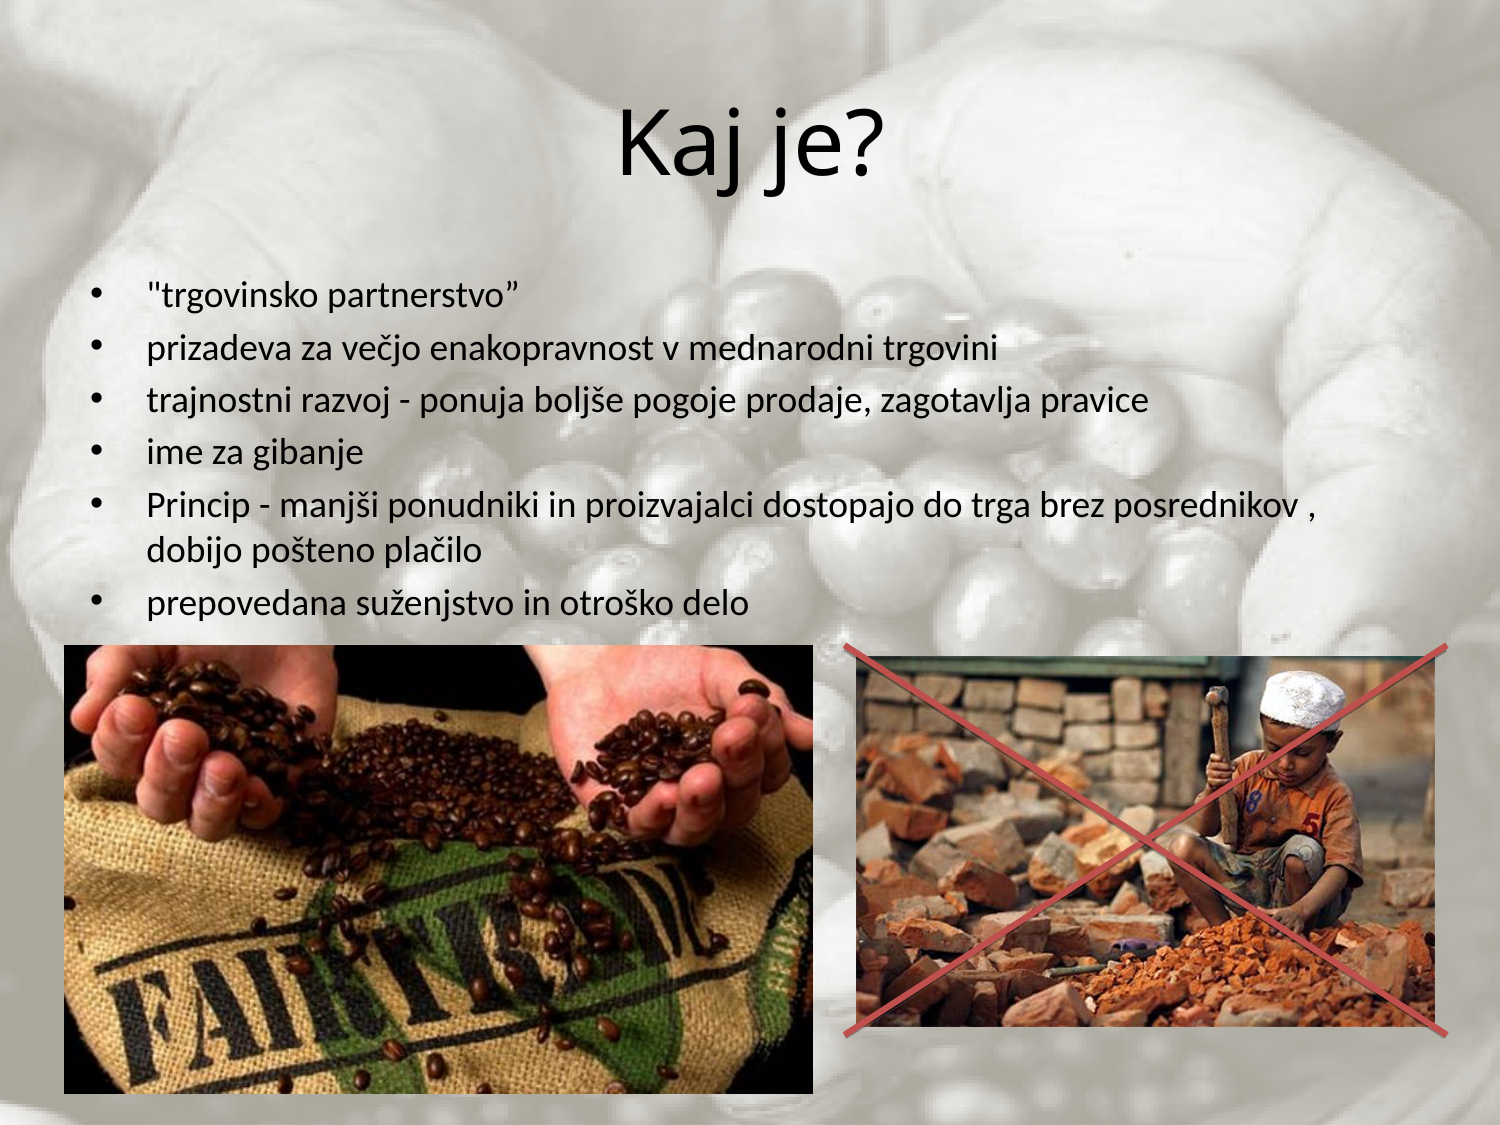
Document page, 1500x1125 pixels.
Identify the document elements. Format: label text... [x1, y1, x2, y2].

list "trgovinsko partnerstvo” prizadeva za večjo enakopravnost v mednarodni trgovini trajnostni razvoj - ponuja boljše pogoje prodaje, zagotavlja pravice ime za gibanje Princip - manjši ponudniki in proizvajalci dostopajo do trga brez posrednikov , dobijo pošteno plačilo prepovedana suženjstvo in otroško delo [75, 262, 1425, 1005]
picture [0, 0, 1500, 1125]
title Kaj je? [75, 45, 1425, 233]
